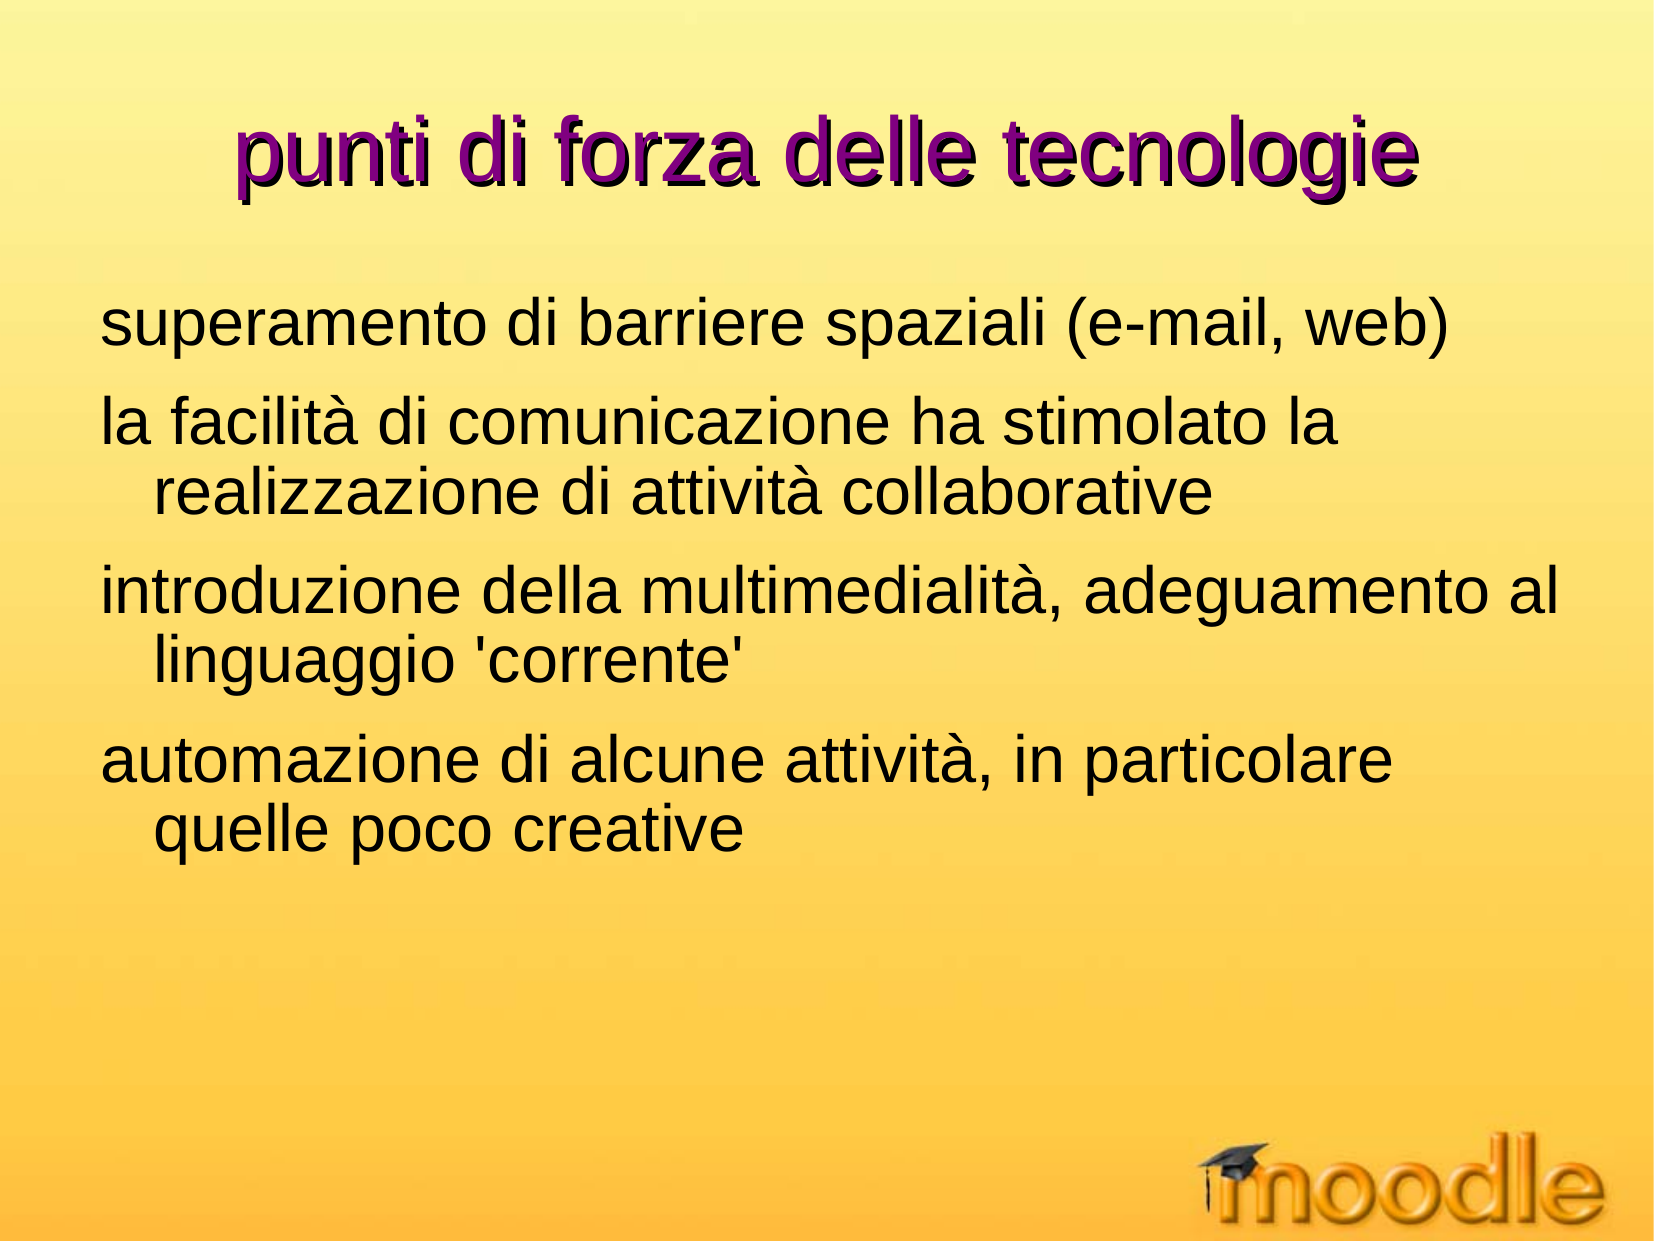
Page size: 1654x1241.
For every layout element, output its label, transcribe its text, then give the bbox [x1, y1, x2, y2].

title punti di forza delle tecnologie [82, 101, 1571, 205]
picture [0, 0, 1654, 1241]
list superamento di barriere spaziali (e-mail, web) la facilità di comunicazione ha stimolato la realizzazione di attività collaborative introduzione della multimedialità, adeguamento al linguaggio 'corrente' automazione di alcune attività, in particolare quelle poco creative [82, 290, 1571, 931]
